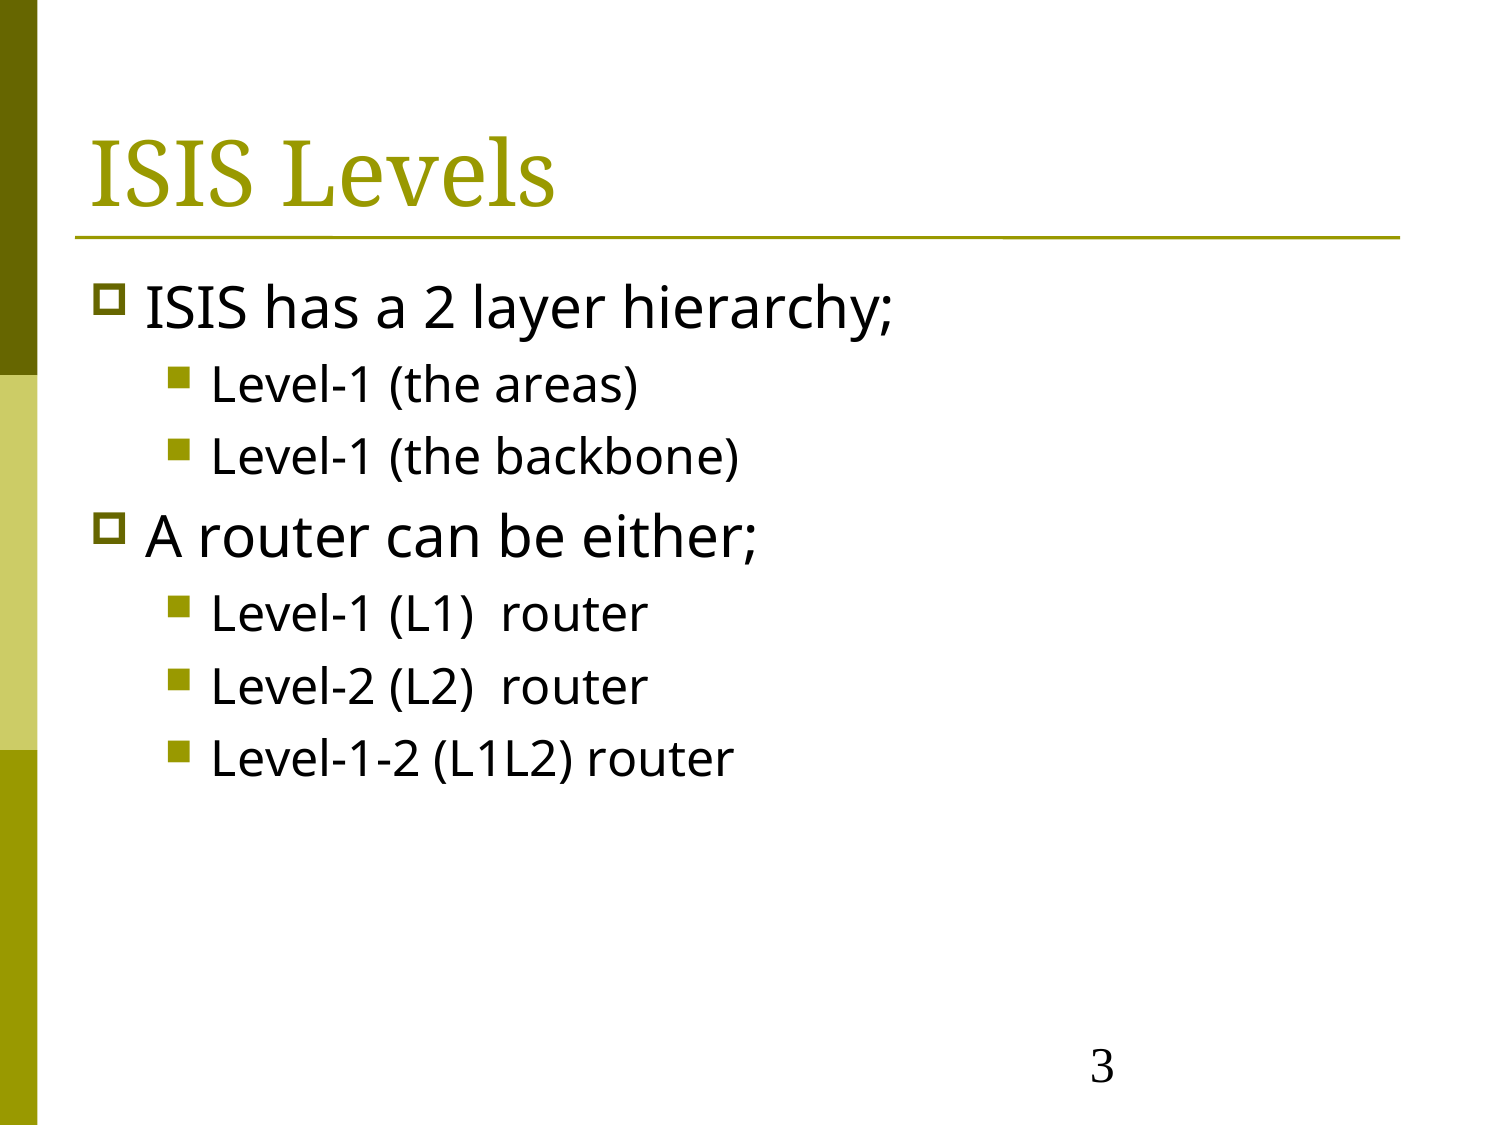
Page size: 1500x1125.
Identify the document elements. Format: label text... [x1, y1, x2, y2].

text_box <number> [1074, 1025, 1425, 1101]
title ISIS Levels [75, 45, 1426, 233]
list ISIS has a 2 layer hierarchy; Level-1 (the areas) Level-1 (the backbone) A router can be either; Level-1 (L1) router Level-2 (L2) router Level-1-2 (L1L2) router [75, 262, 1426, 1006]
